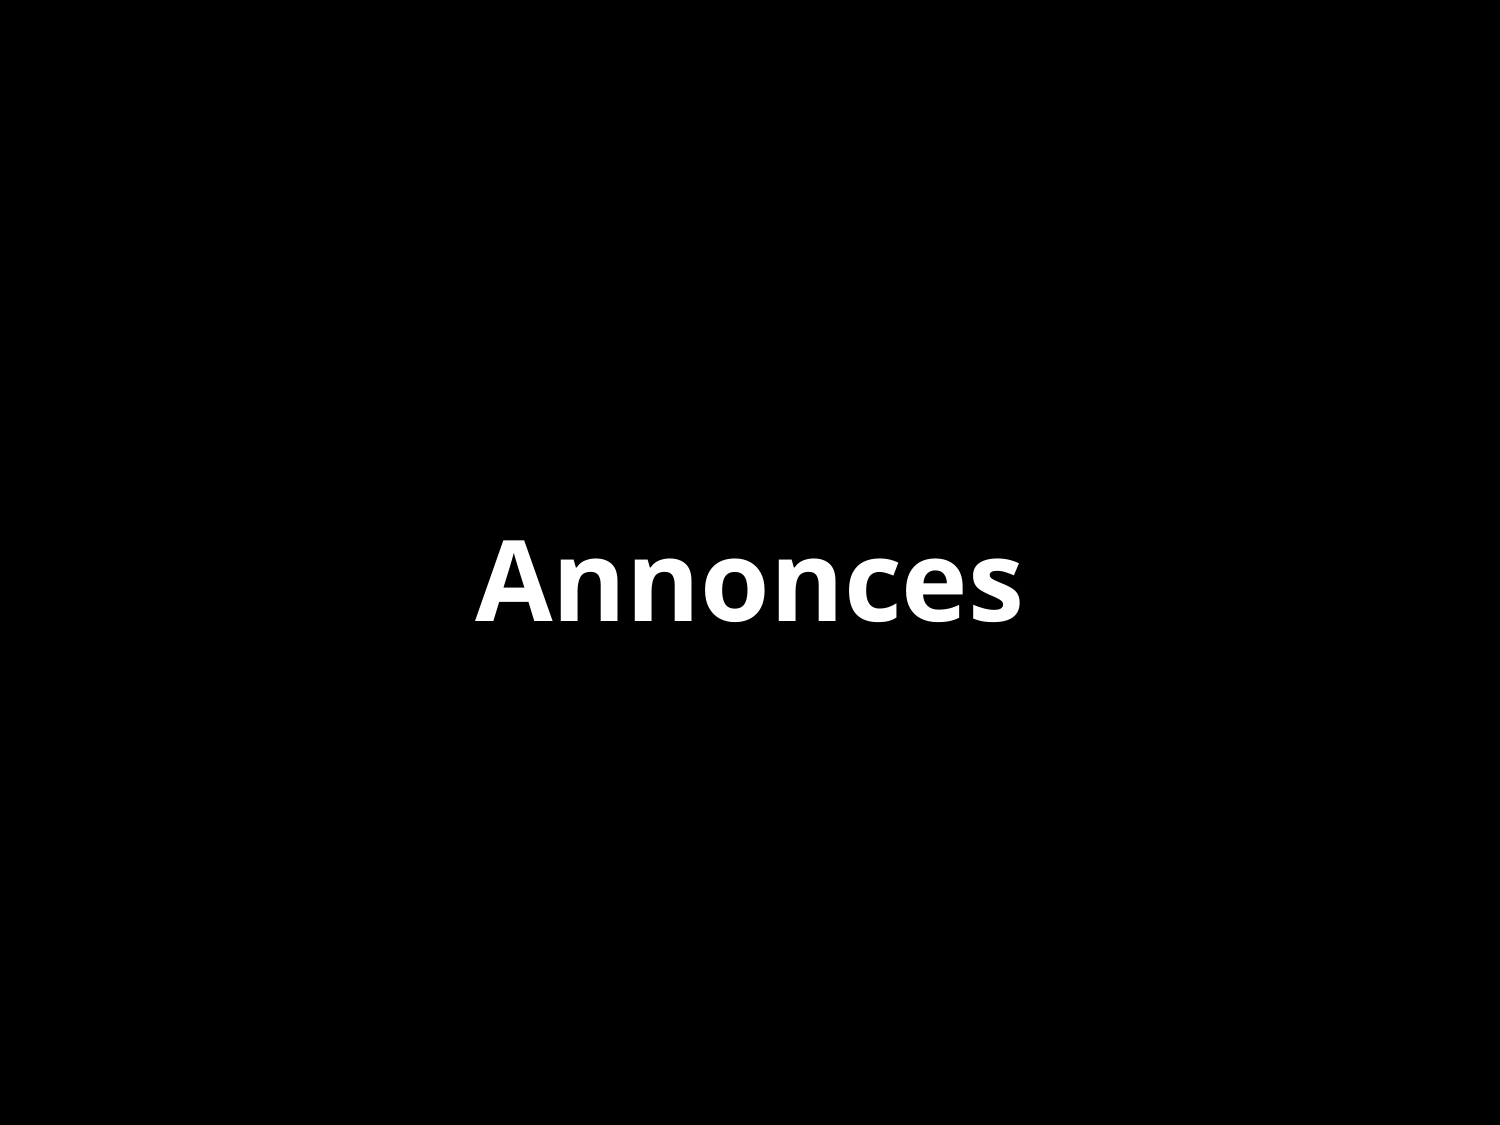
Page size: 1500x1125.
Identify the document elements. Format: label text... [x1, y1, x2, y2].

text_box Annonces [0, 314, 1500, 839]
